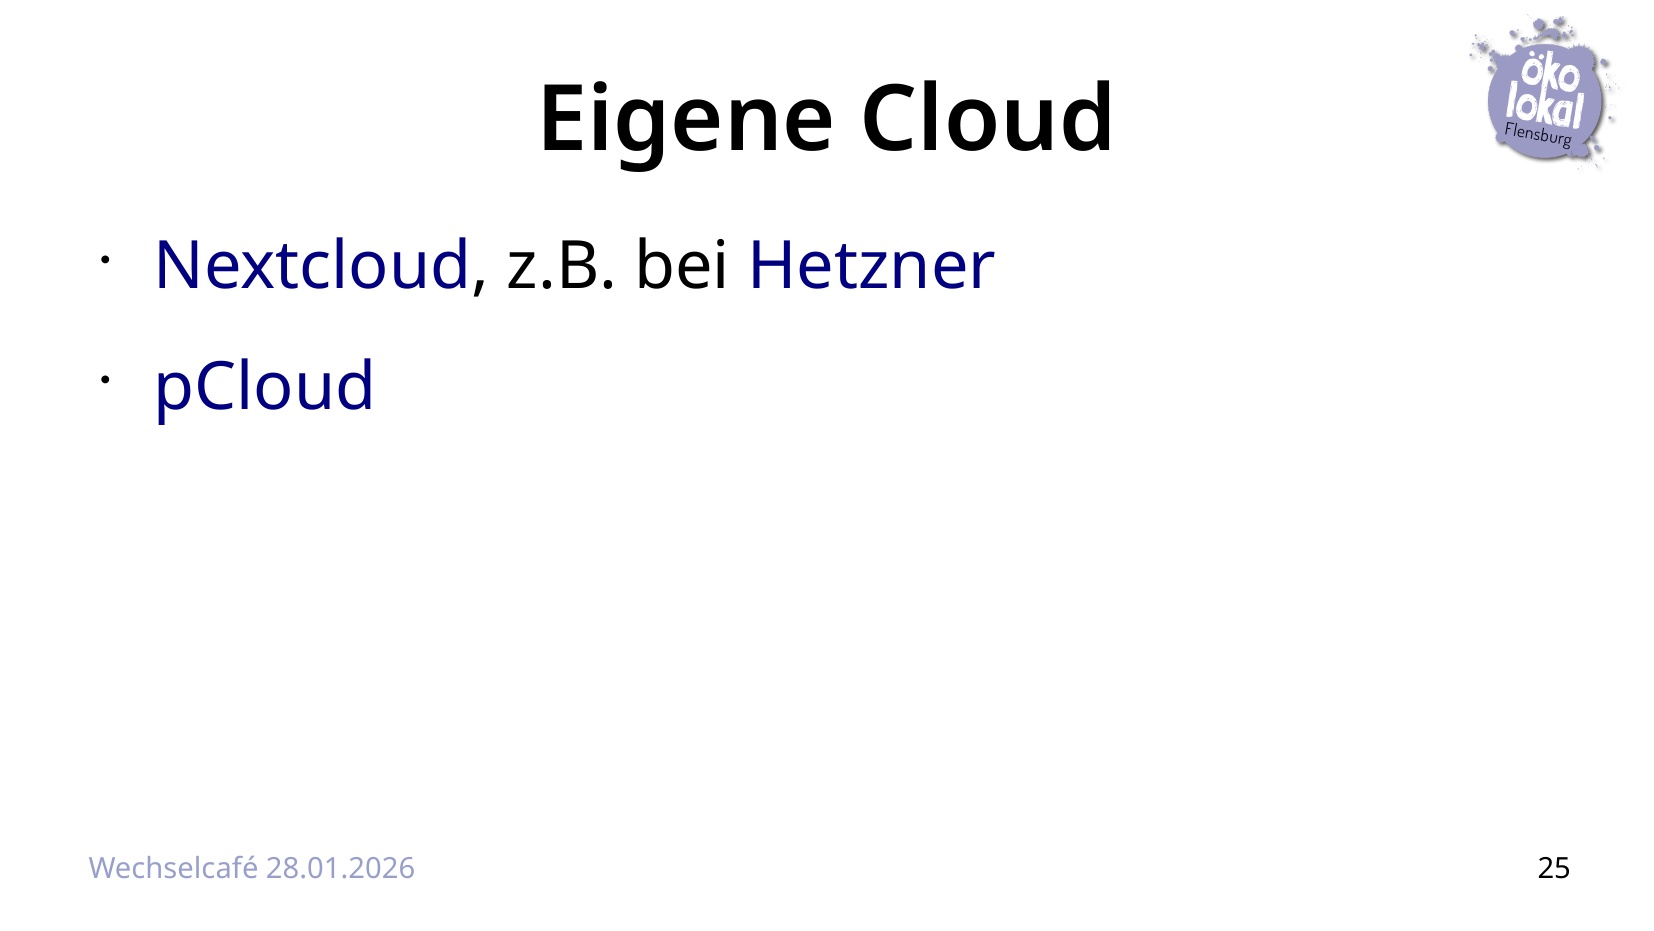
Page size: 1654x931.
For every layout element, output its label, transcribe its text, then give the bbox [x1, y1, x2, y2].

list Nextcloud, z.B. bei Hetzner pCloud [82, 217, 1571, 758]
title Eigene Cloud [82, 37, 1571, 193]
picture [1444, 0, 1654, 178]
